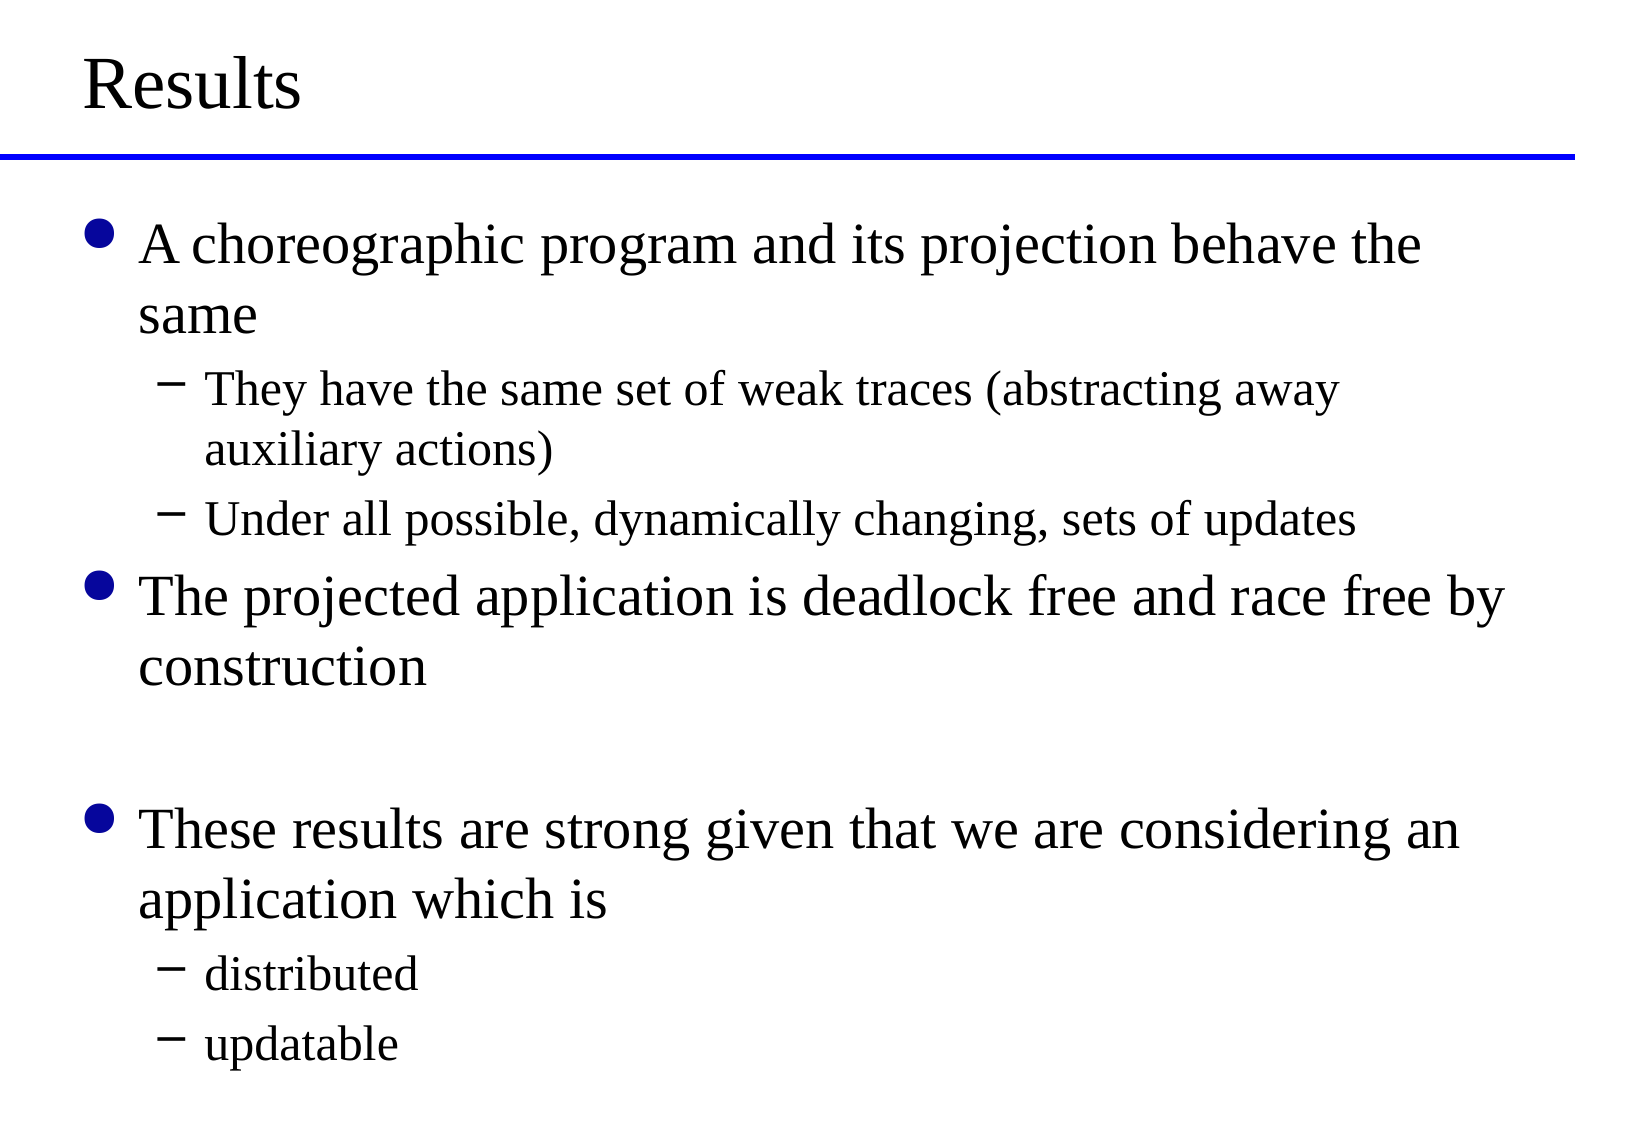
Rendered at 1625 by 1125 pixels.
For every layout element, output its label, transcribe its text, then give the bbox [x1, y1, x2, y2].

title Results [67, 27, 1544, 131]
list A choreographic program and its projection behave the same They have the same set of weak traces (abstracting away auxiliary actions) Under all possible, dynamically changing, sets of updates The projected application is deadlock free and race free by construction These results are strong given that we are considering an application which is distributed updatable [67, 198, 1546, 1061]
